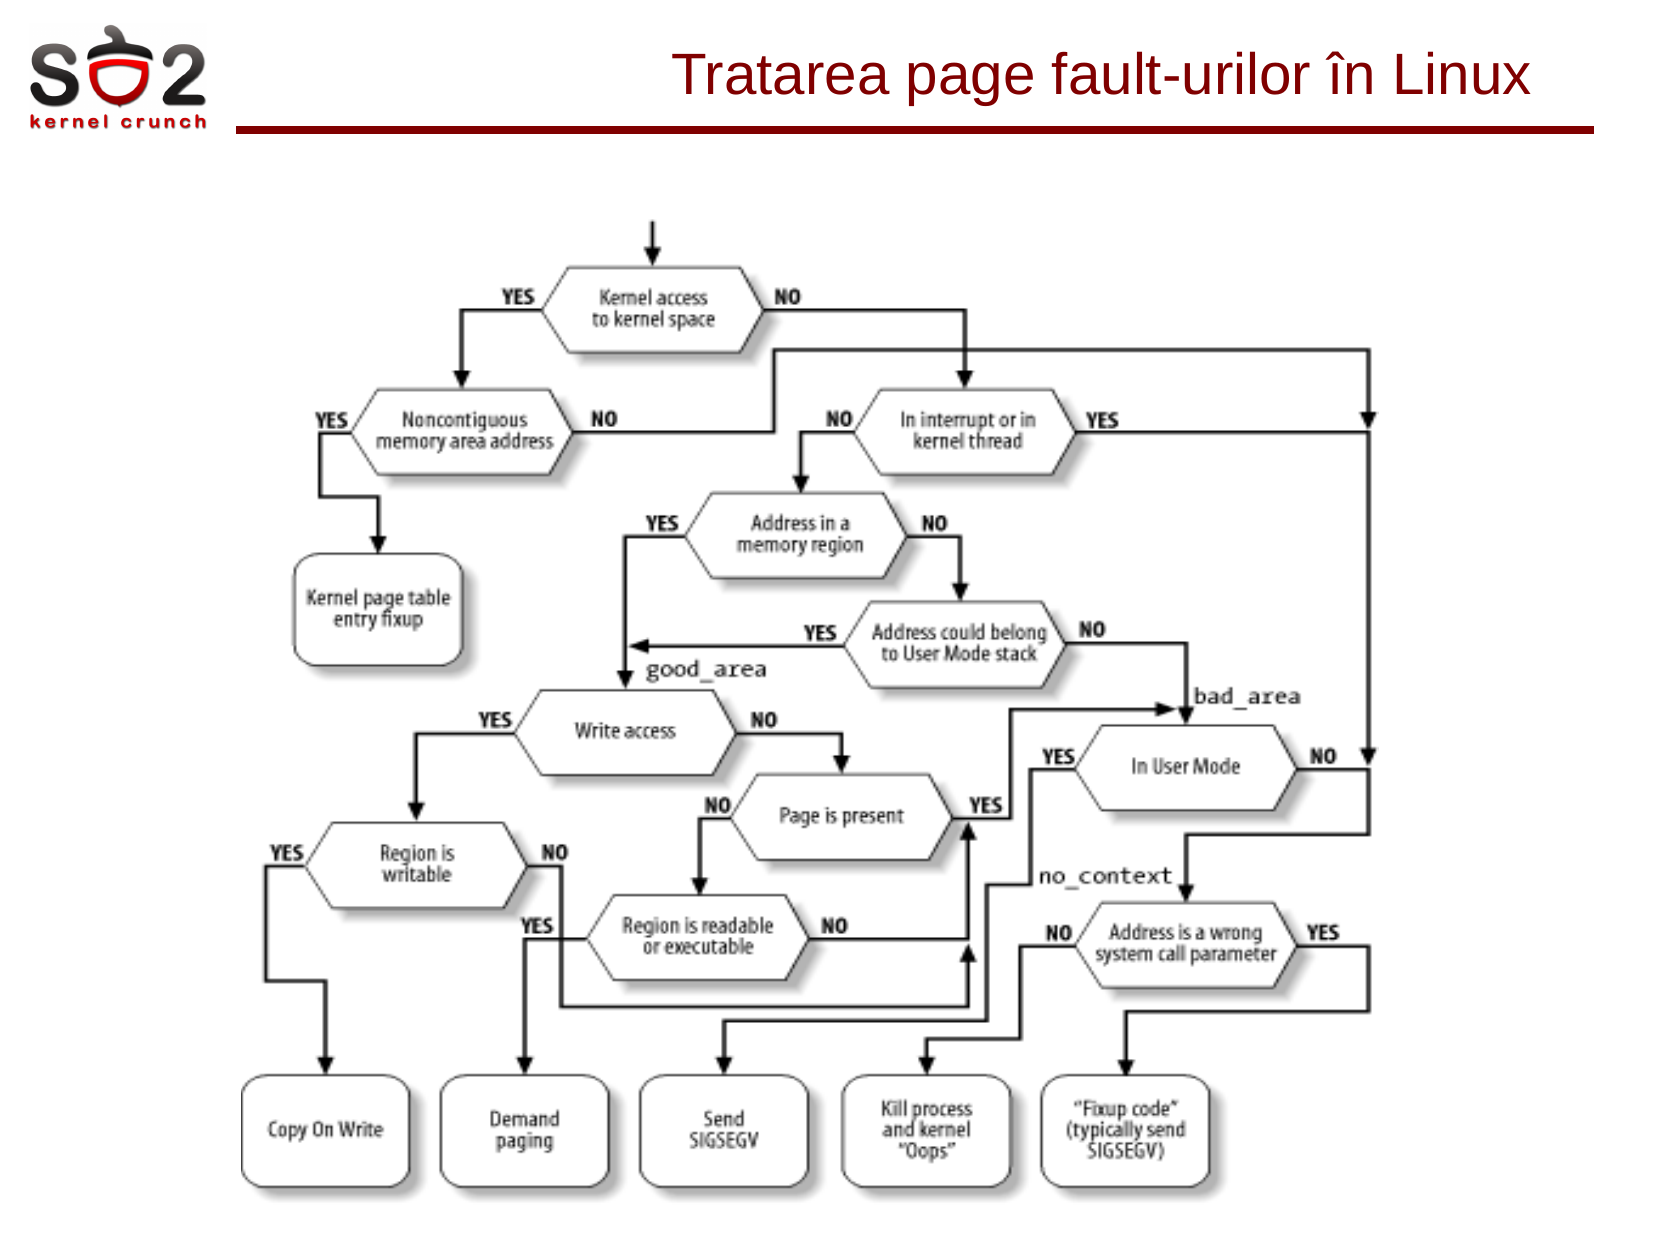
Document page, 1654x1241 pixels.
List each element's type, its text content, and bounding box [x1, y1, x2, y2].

picture [29, 23, 121, 130]
title Tratarea page fault-urilor în Linux [121, 0, 1534, 148]
picture [241, 218, 1379, 1205]
